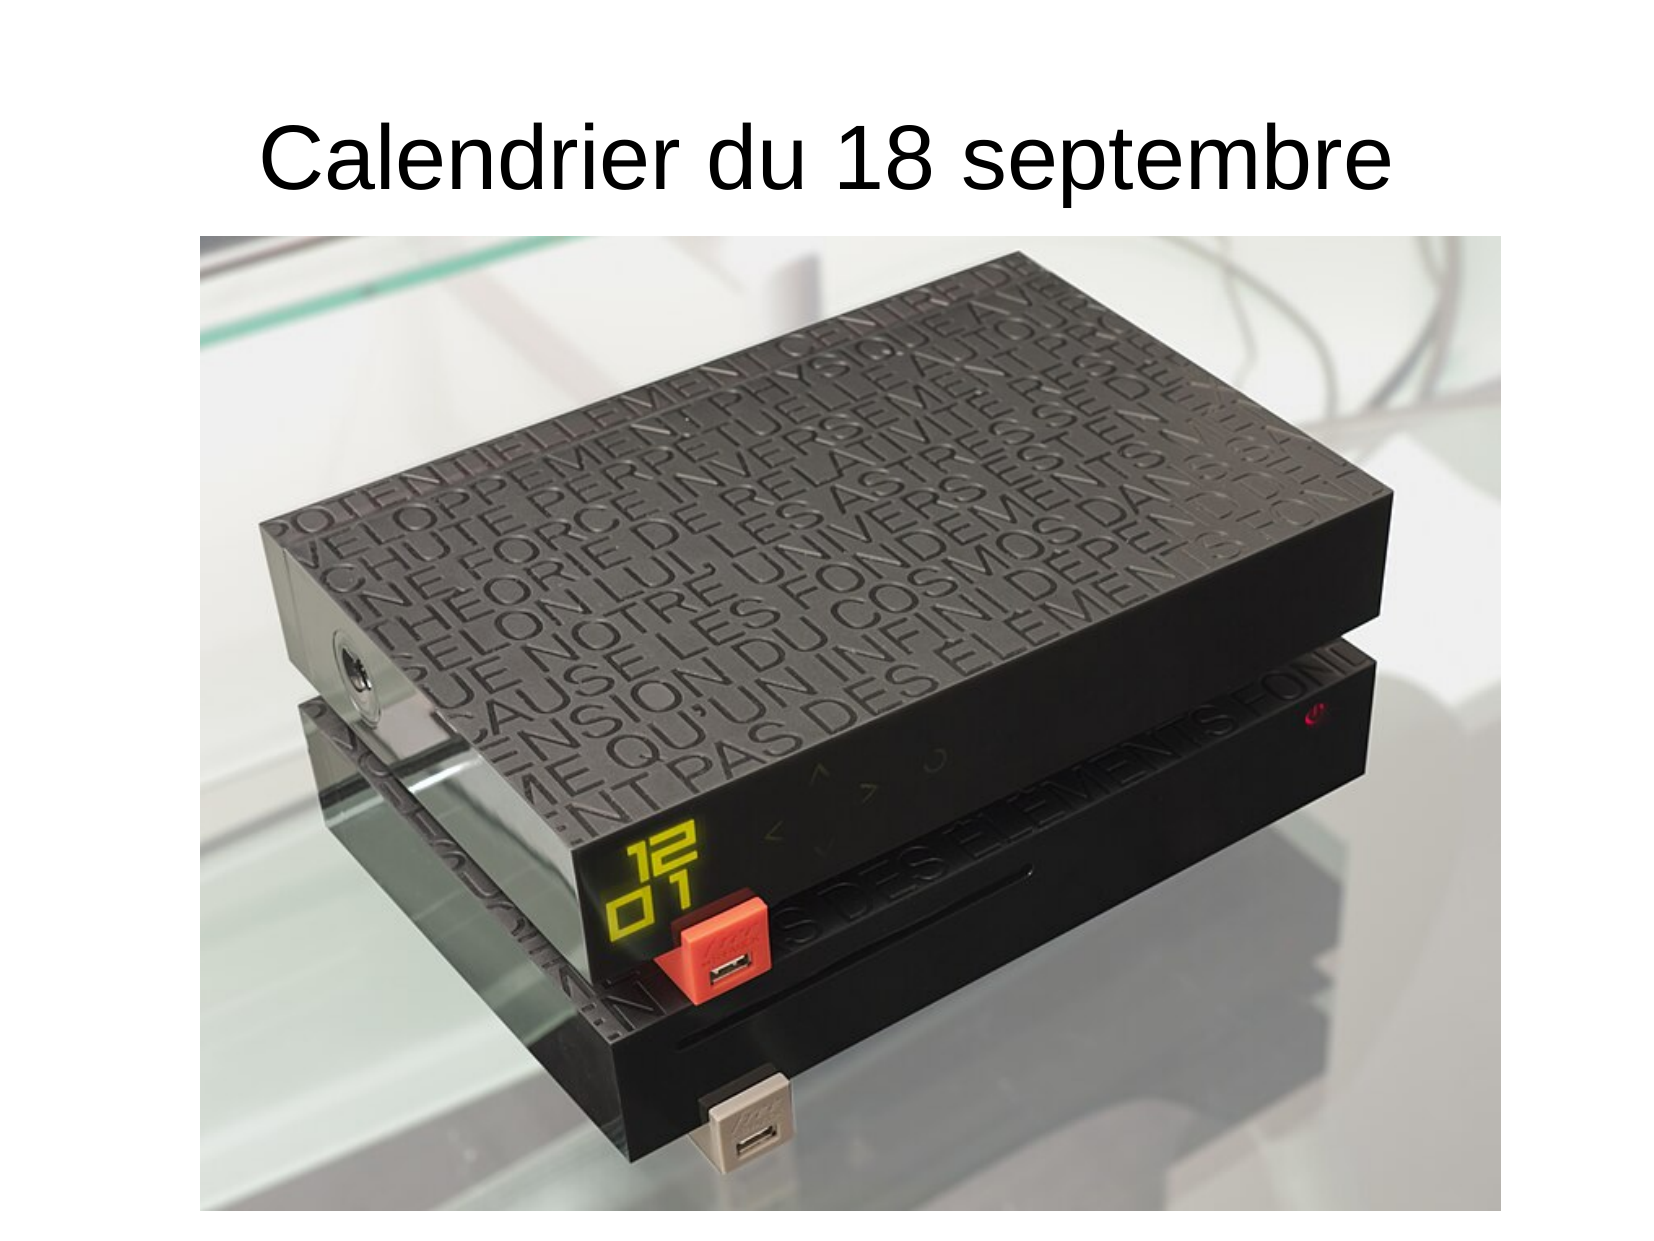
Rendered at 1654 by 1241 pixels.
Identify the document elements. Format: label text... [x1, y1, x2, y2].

title Calendrier du 18 septembre [82, 49, 1571, 257]
picture [200, 236, 1501, 1211]
